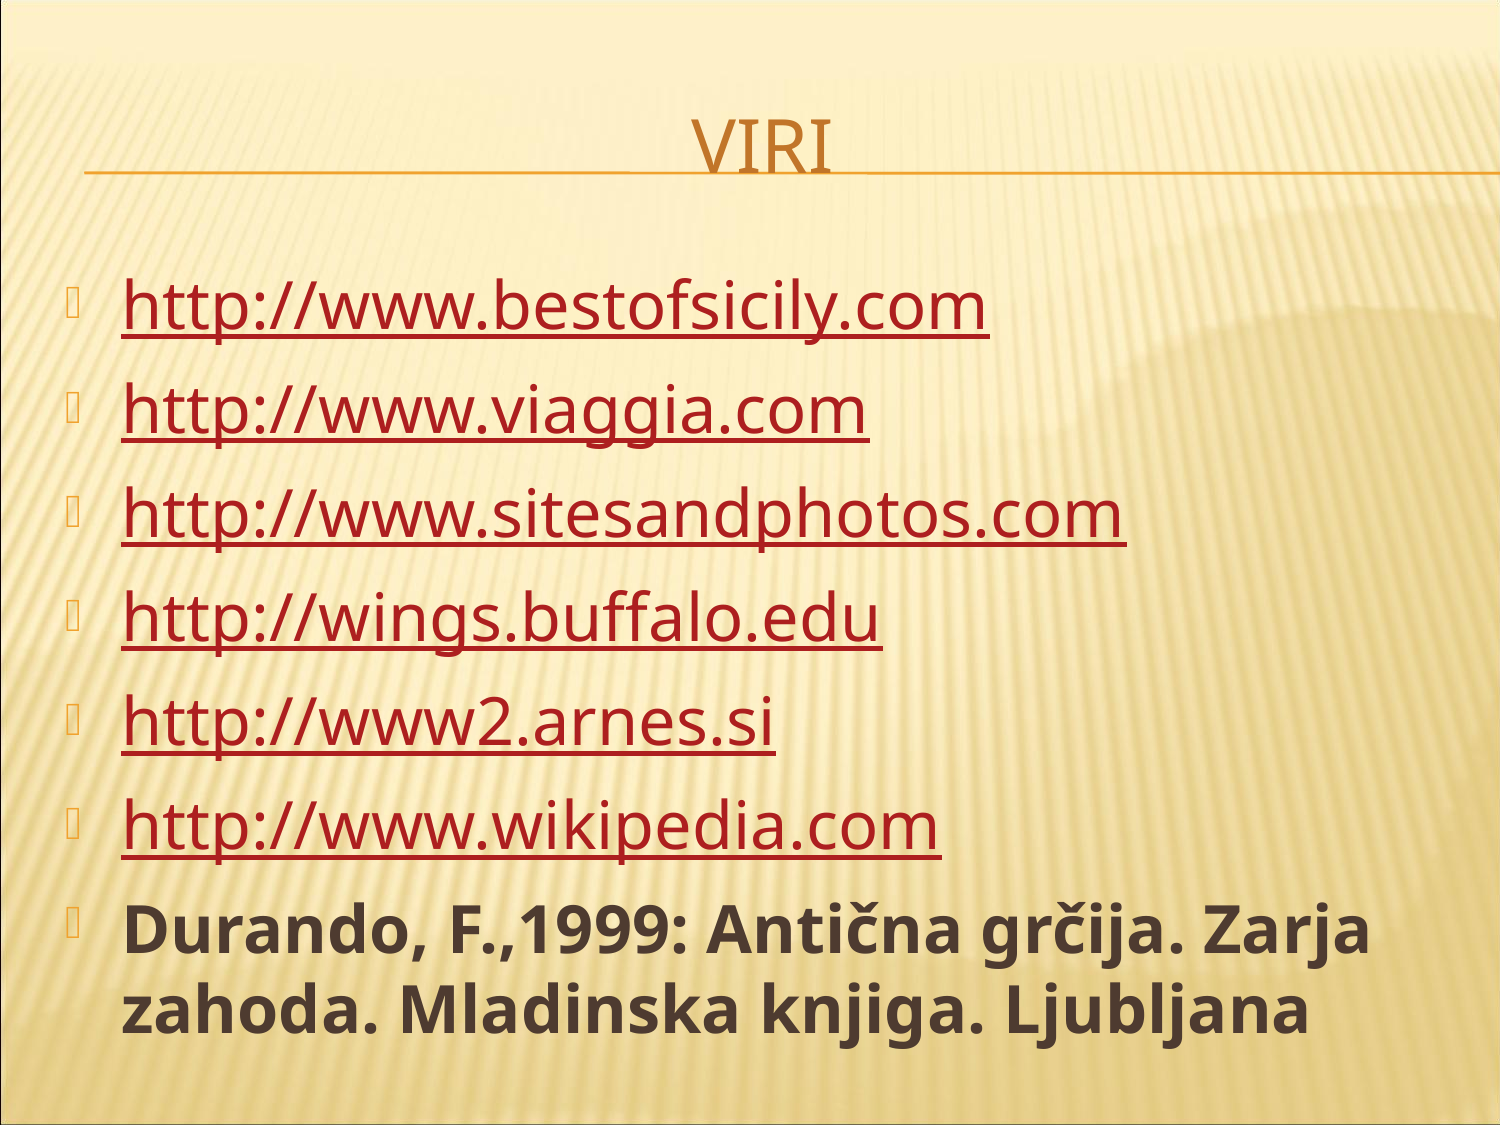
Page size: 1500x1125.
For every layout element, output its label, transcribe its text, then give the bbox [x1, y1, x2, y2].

title VIRI [50, 75, 1475, 213]
list http://www.bestofsicily.com http://www.viaggia.com http://www.sitesandphotos.com http://wings.buffalo.edu http://www2.arnes.si http://www.wikipedia.com Durando, F.,1999: Antična grčija. Zarja zahoda. Mladinska knjiga. Ljubljana [50, 254, 1475, 998]
picture [0, 0, 1500, 1125]
